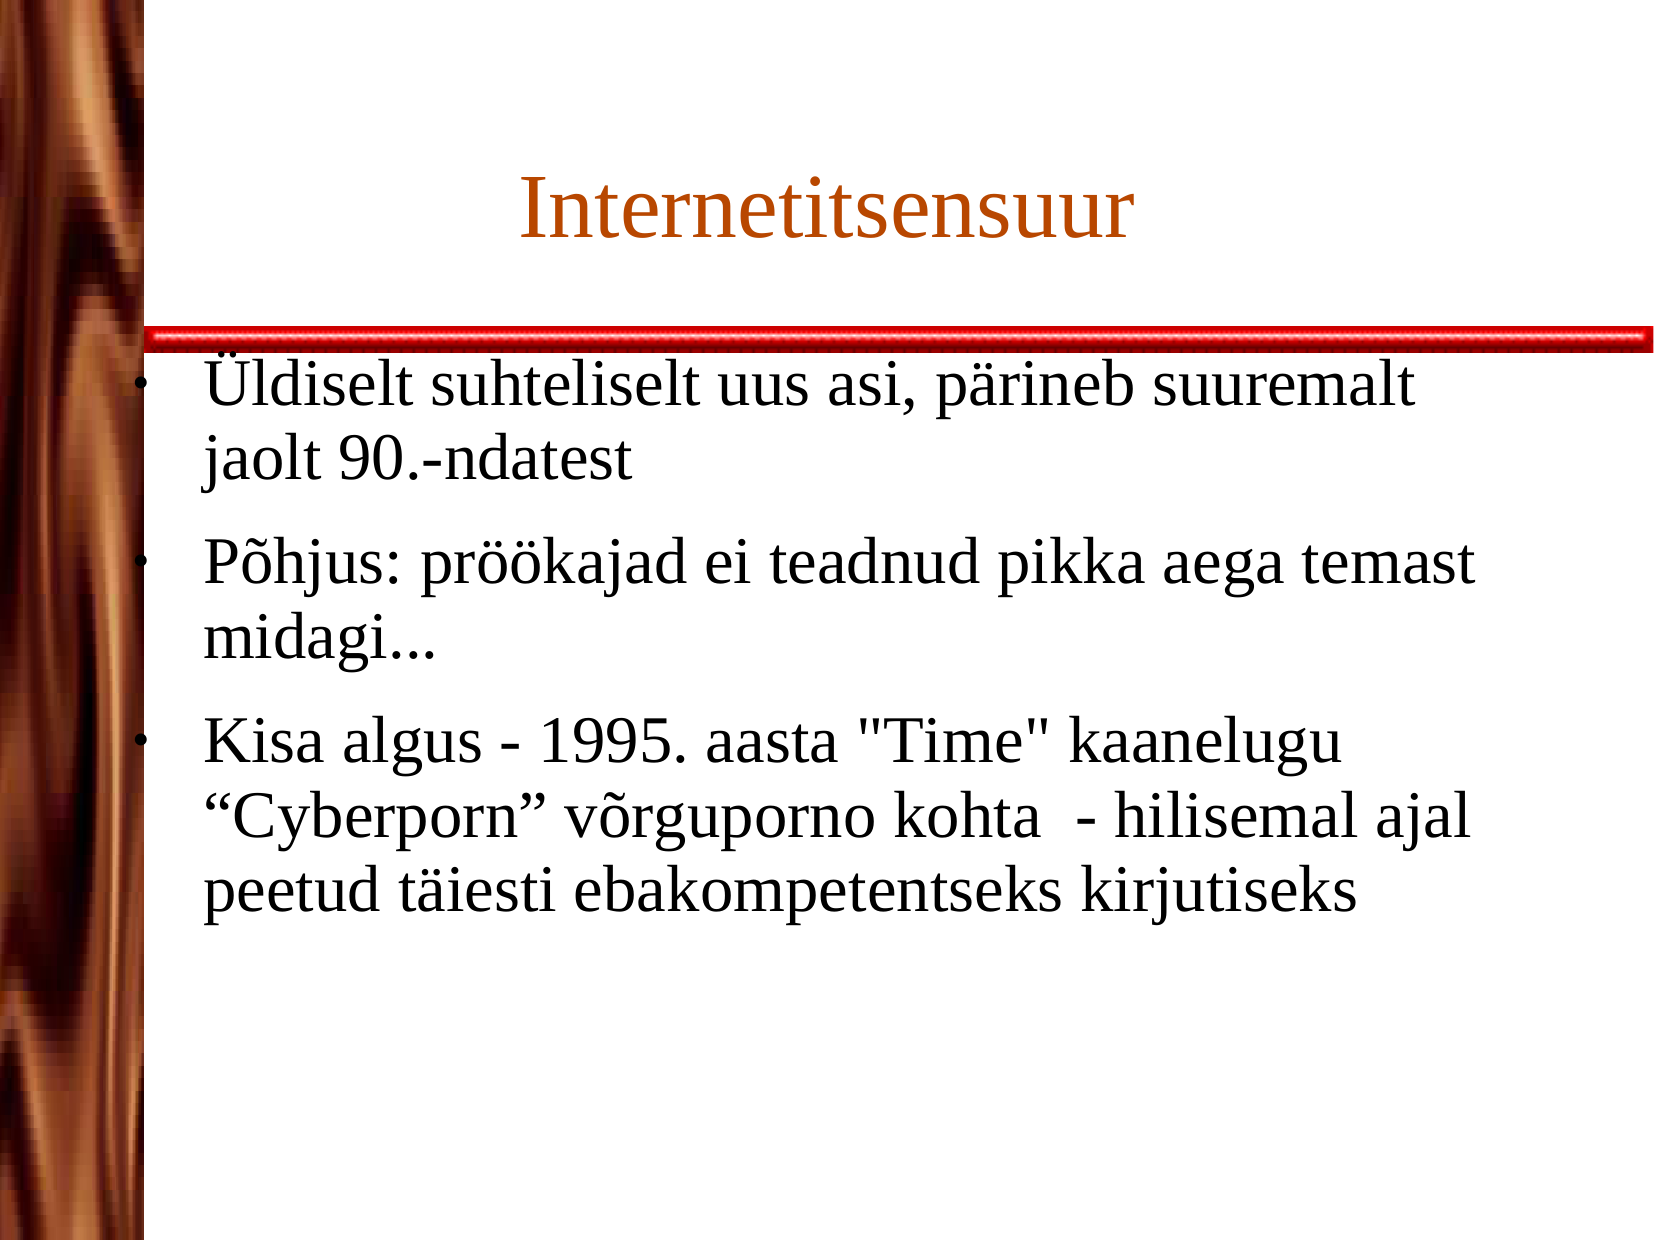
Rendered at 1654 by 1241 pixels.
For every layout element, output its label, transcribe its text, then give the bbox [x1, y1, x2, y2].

list Üldiselt suhteliselt uus asi, pärineb suuremalt jaolt 90.-ndatest Põhjus: pröökajad ei teadnud pikka aega temast midagi... Kisa algus - 1995. aasta "Time" kaanelugu “Cyberporn” võrguporno kohta - hilisemal ajal peetud täiesti ebakompetentseks kirjutiseks [121, 344, 1534, 1126]
picture [0, 0, 1654, 1240]
title Internetitsensuur [121, 102, 1534, 310]
